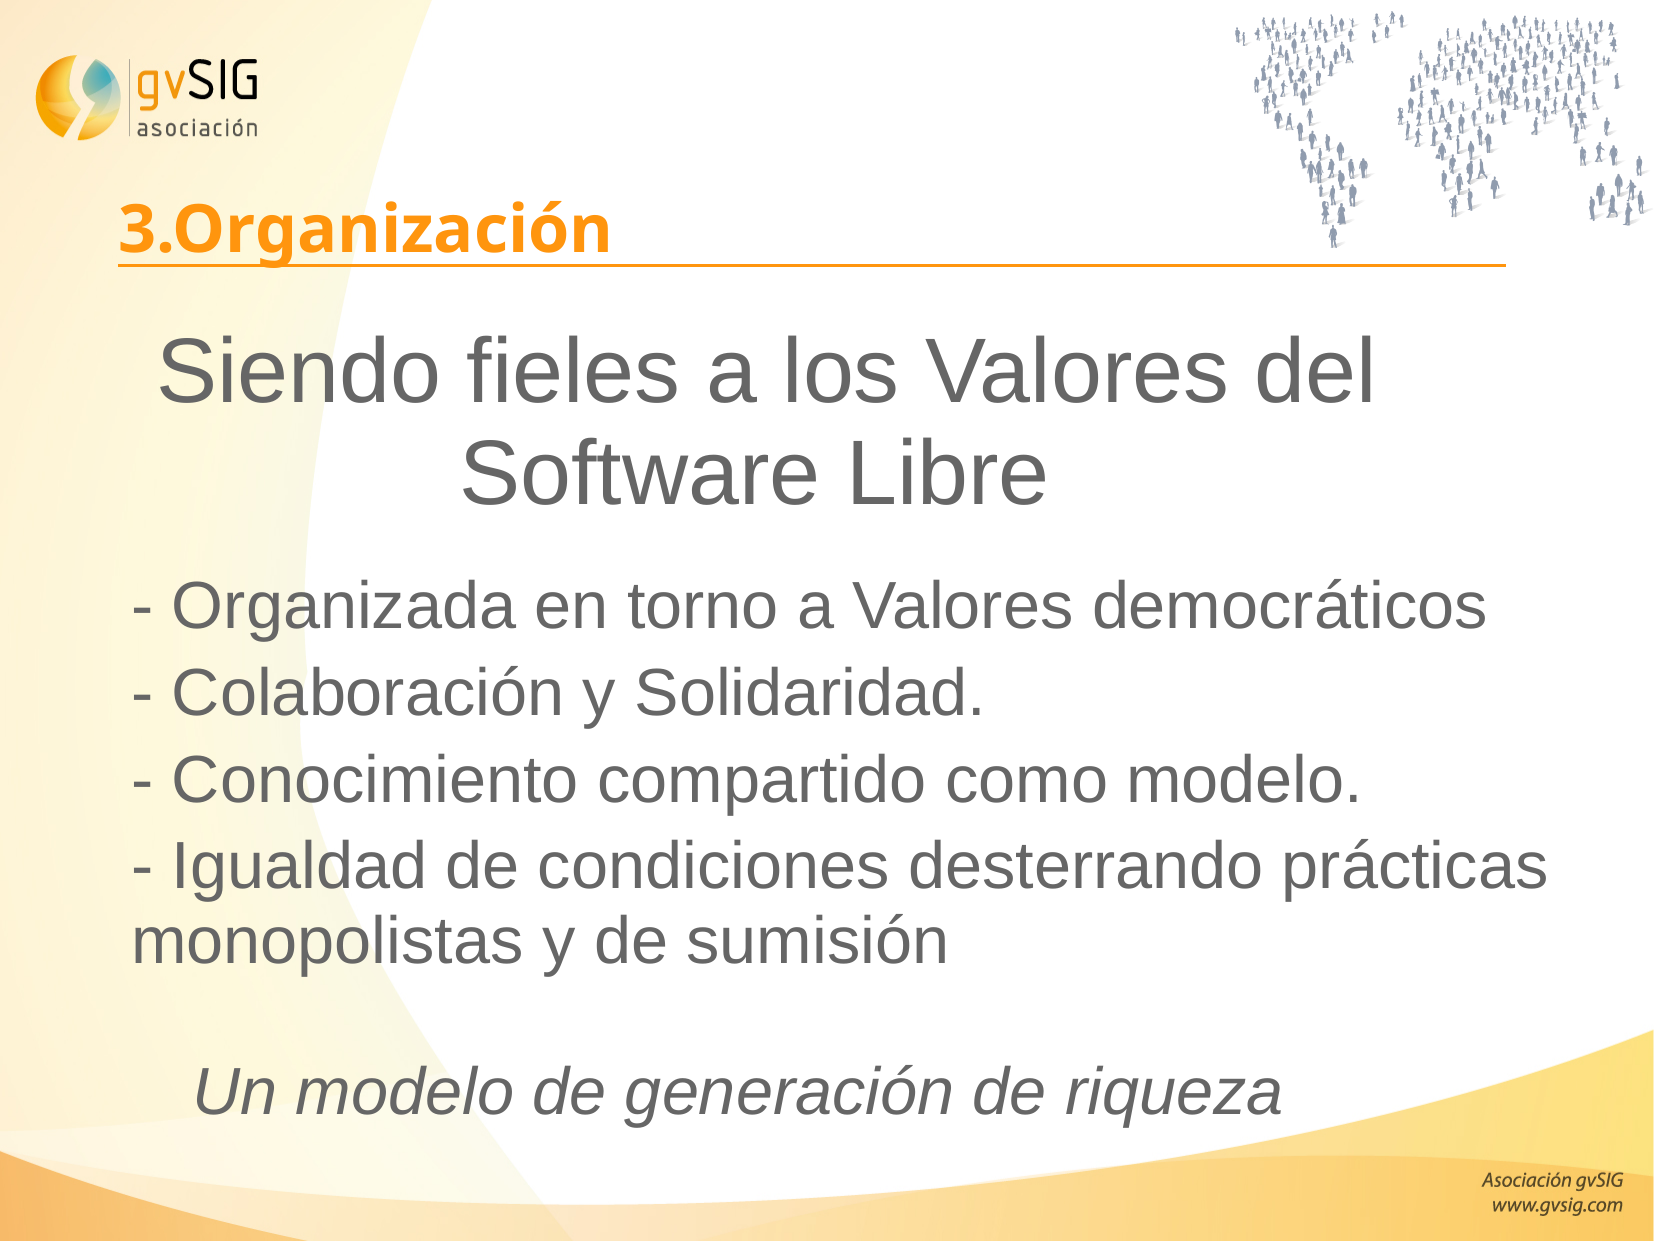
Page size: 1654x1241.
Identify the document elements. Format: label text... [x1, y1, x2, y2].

text_box - Organizada en torno a Valores democráticos - Colaboración y Solidaridad. - Conocimiento compartido como modelo. - Igualdad de condiciones desterrando prácticas monopolistas y de sumisión [116, 561, 1565, 986]
picture [0, 0, 1654, 1241]
text_box Siendo fieles a los Valores del Software Libre [88, 311, 1447, 532]
title 3.Organización [118, 177, 1607, 276]
text_box Un modelo de generación de riqueza [29, 1046, 1447, 1136]
